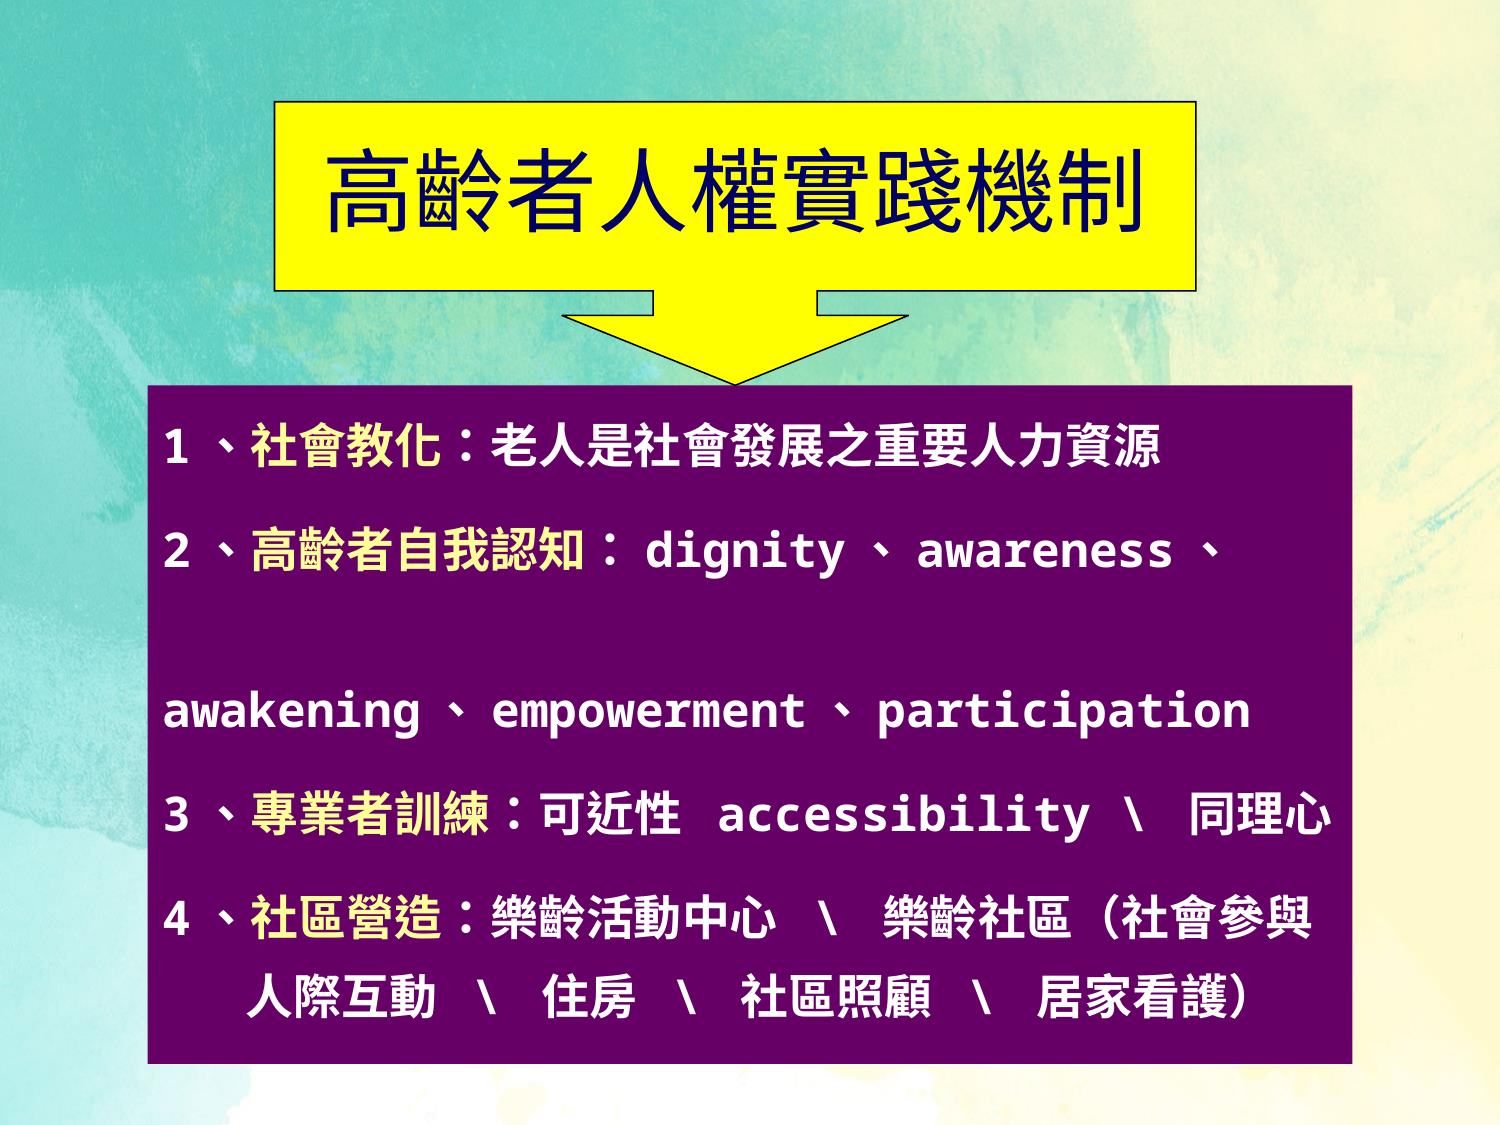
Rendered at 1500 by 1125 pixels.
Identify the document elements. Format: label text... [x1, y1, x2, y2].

text_box 高齡者人權實踐機制 [274, 101, 1196, 386]
list 1、社會教化：老人是社會發展之重要人力資源 2、高齡者自我認知：dignity、awareness、 awakening、empowerment、participation 3、專業者訓練：可近性 accessibility \ 同理心 4、社區營造：樂齡活動中心 \ 樂齡社區（社會參與 人際互動 \ 住房 \ 社區照顧 \ 居家看護） [147, 385, 1353, 1064]
